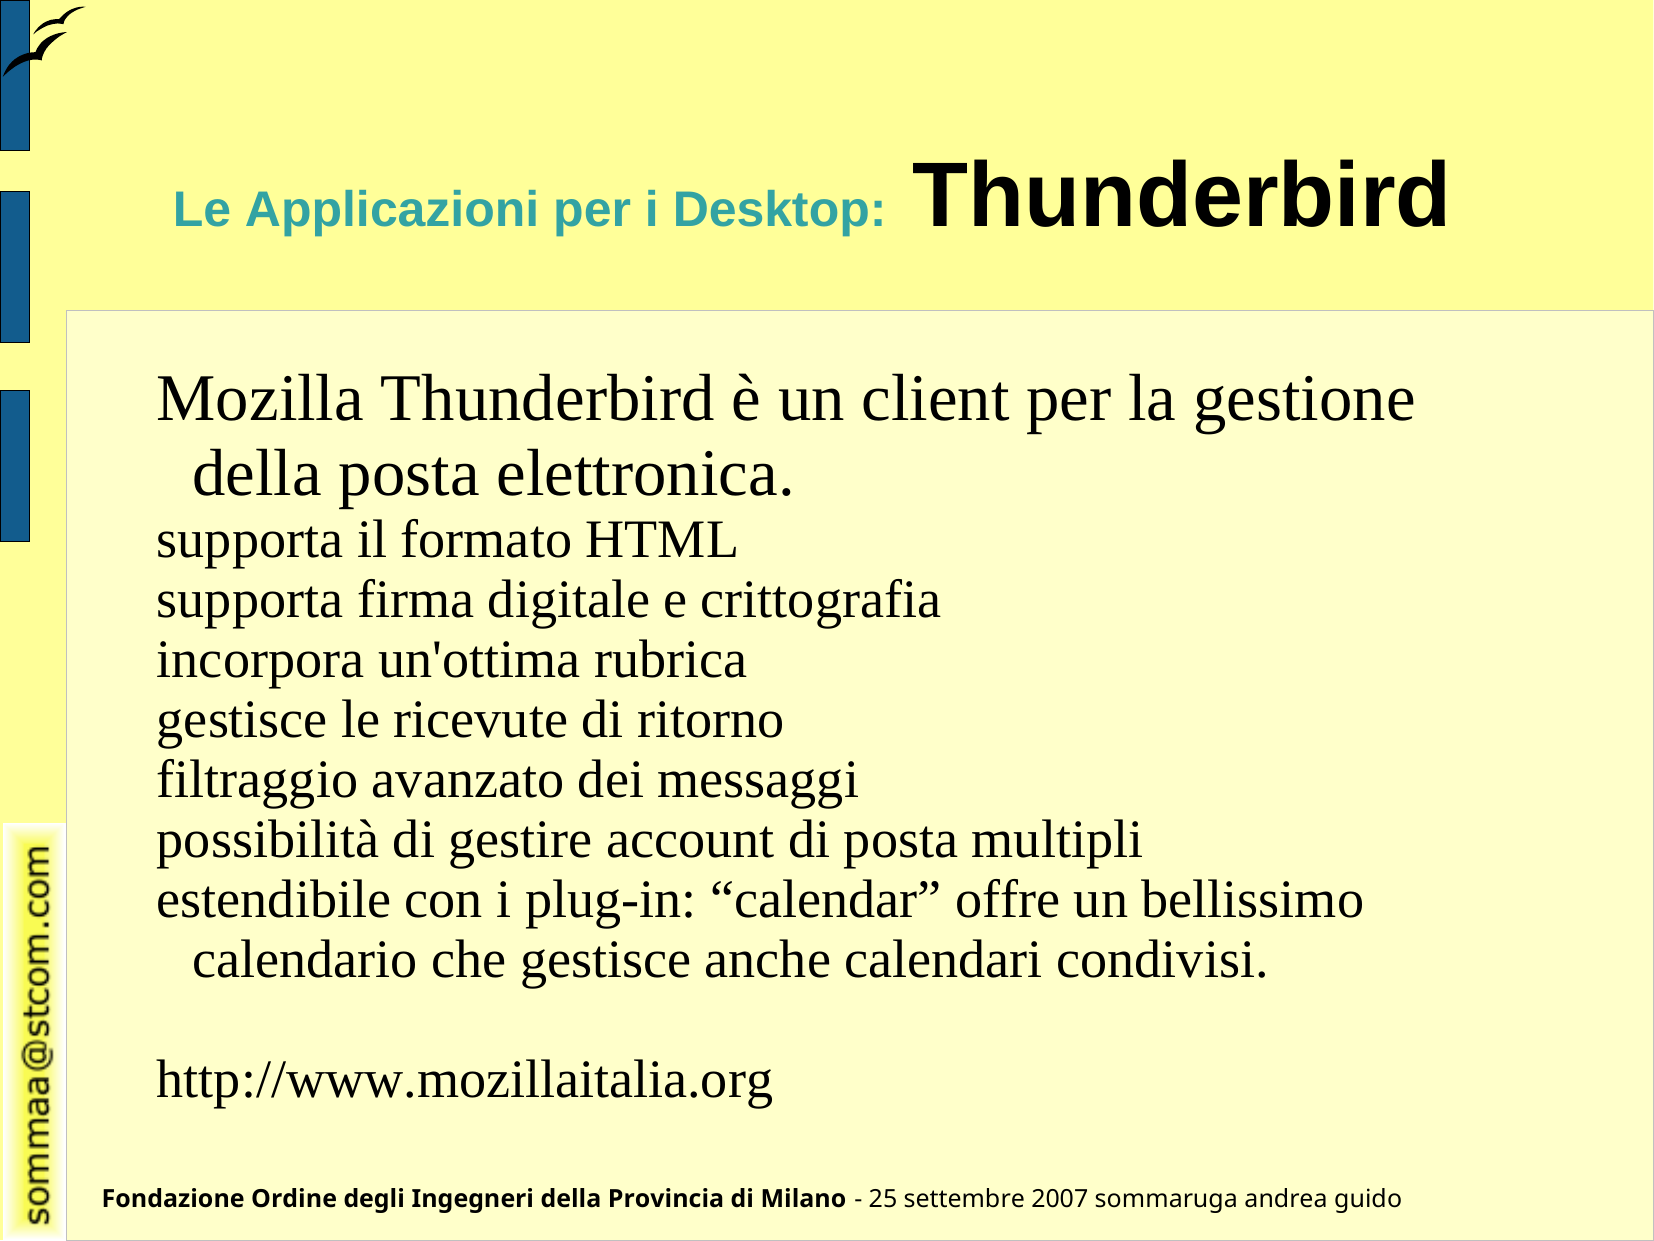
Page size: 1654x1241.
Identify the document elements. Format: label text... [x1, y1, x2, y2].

subtitle Mozilla Thunderbird è un client per la gestione della posta elettronica. supporta il formato HTML supporta firma digitale e crittografia incorpora un'ottima rubrica gestisce le ricevute di ritorno filtraggio avanzato dei messaggi possibilità di gestire account di posta multipli estendibile con i plug-in: “calendar” offre un bellissimo calendario che gestisce anche calendari condivisi. http://www.mozillaitalia.org [121, 344, 1534, 1127]
picture [3, 823, 66, 1241]
title Le Applicazioni per i Desktop: Thunderbird [121, 91, 1534, 299]
